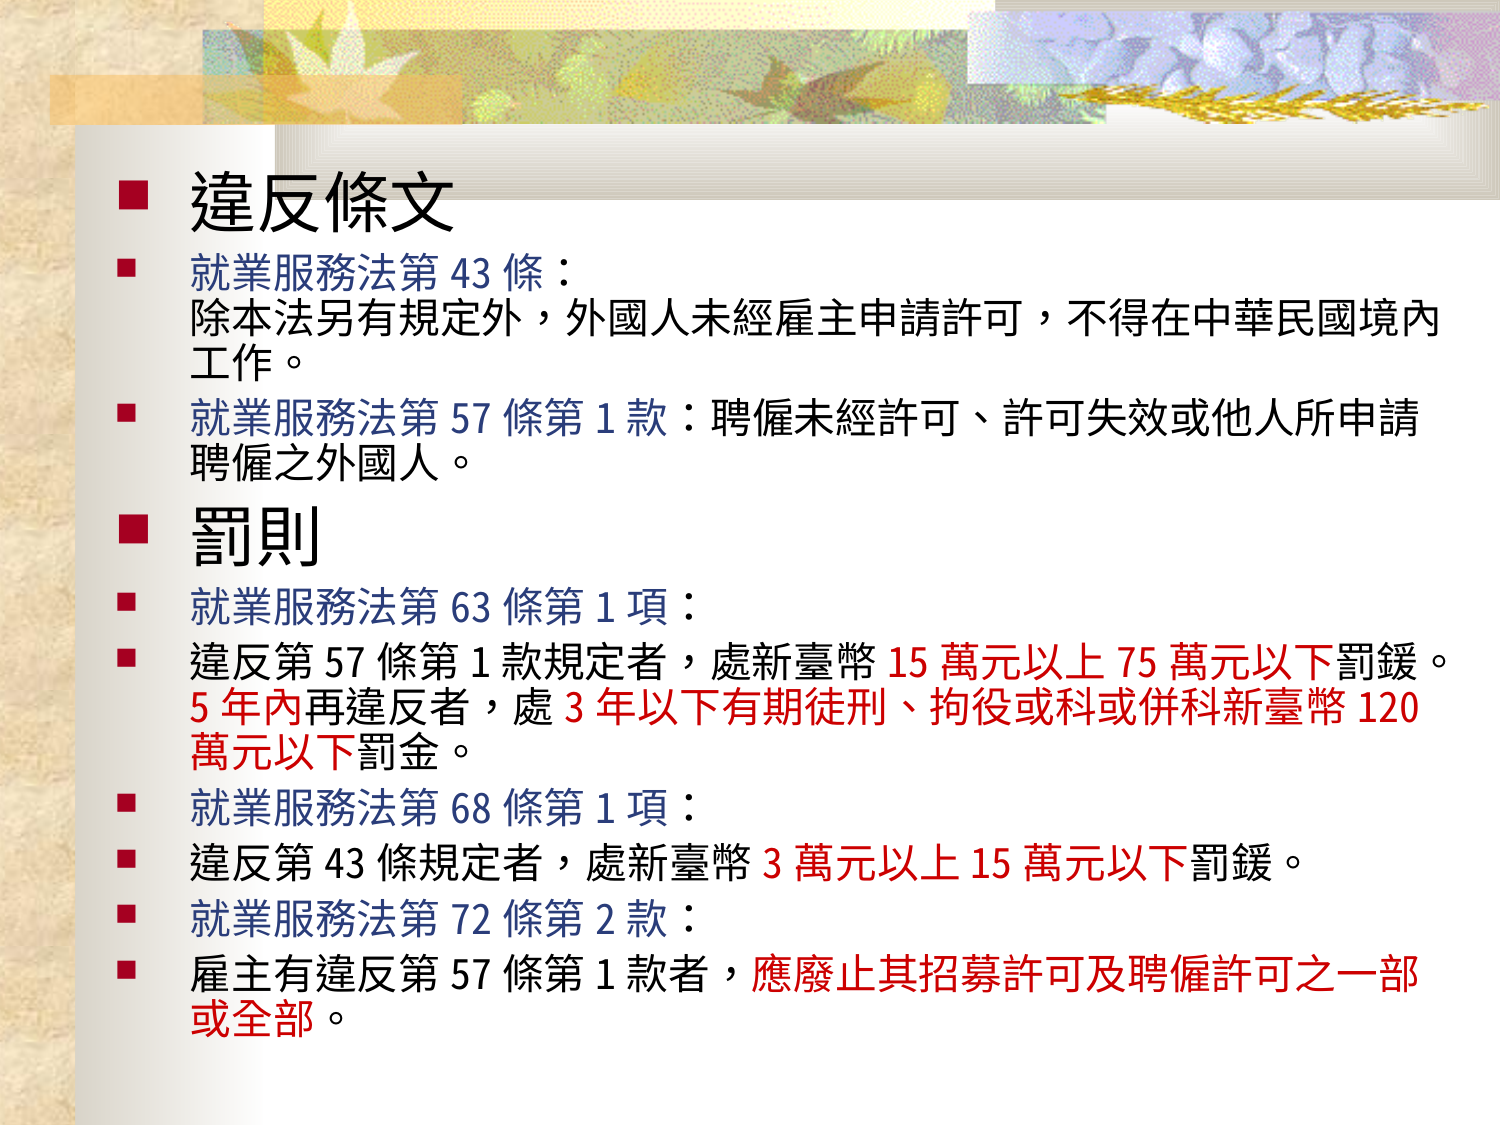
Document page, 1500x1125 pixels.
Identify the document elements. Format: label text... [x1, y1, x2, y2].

picture [0, 0, 1500, 1125]
list 違反條文 就業服務法第43條： 除本法另有規定外，外國人未經雇主申請許可，不得在中華民國境內工作。 就業服務法第57條第1款：聘僱未經許可、許可失效或他人所申請聘僱之外國人。 罰則 就業服務法第63條第1項： 違反第57條第1款規定者，處新臺幣15萬元以上75萬元以下罰鍰。5年內再違反者，處3年以下有期徒刑、拘役或科或併科新臺幣120萬元以下罰金。 就業服務法第68條第1項： 違反第43條規定者，處新臺幣3萬元以上15萬元以下罰鍰。 就業服務法第72條第2款： 雇主有違反第57條第1款者，應廢止其招募許可及聘僱許可之一部或全部。 [99, 162, 1463, 1075]
